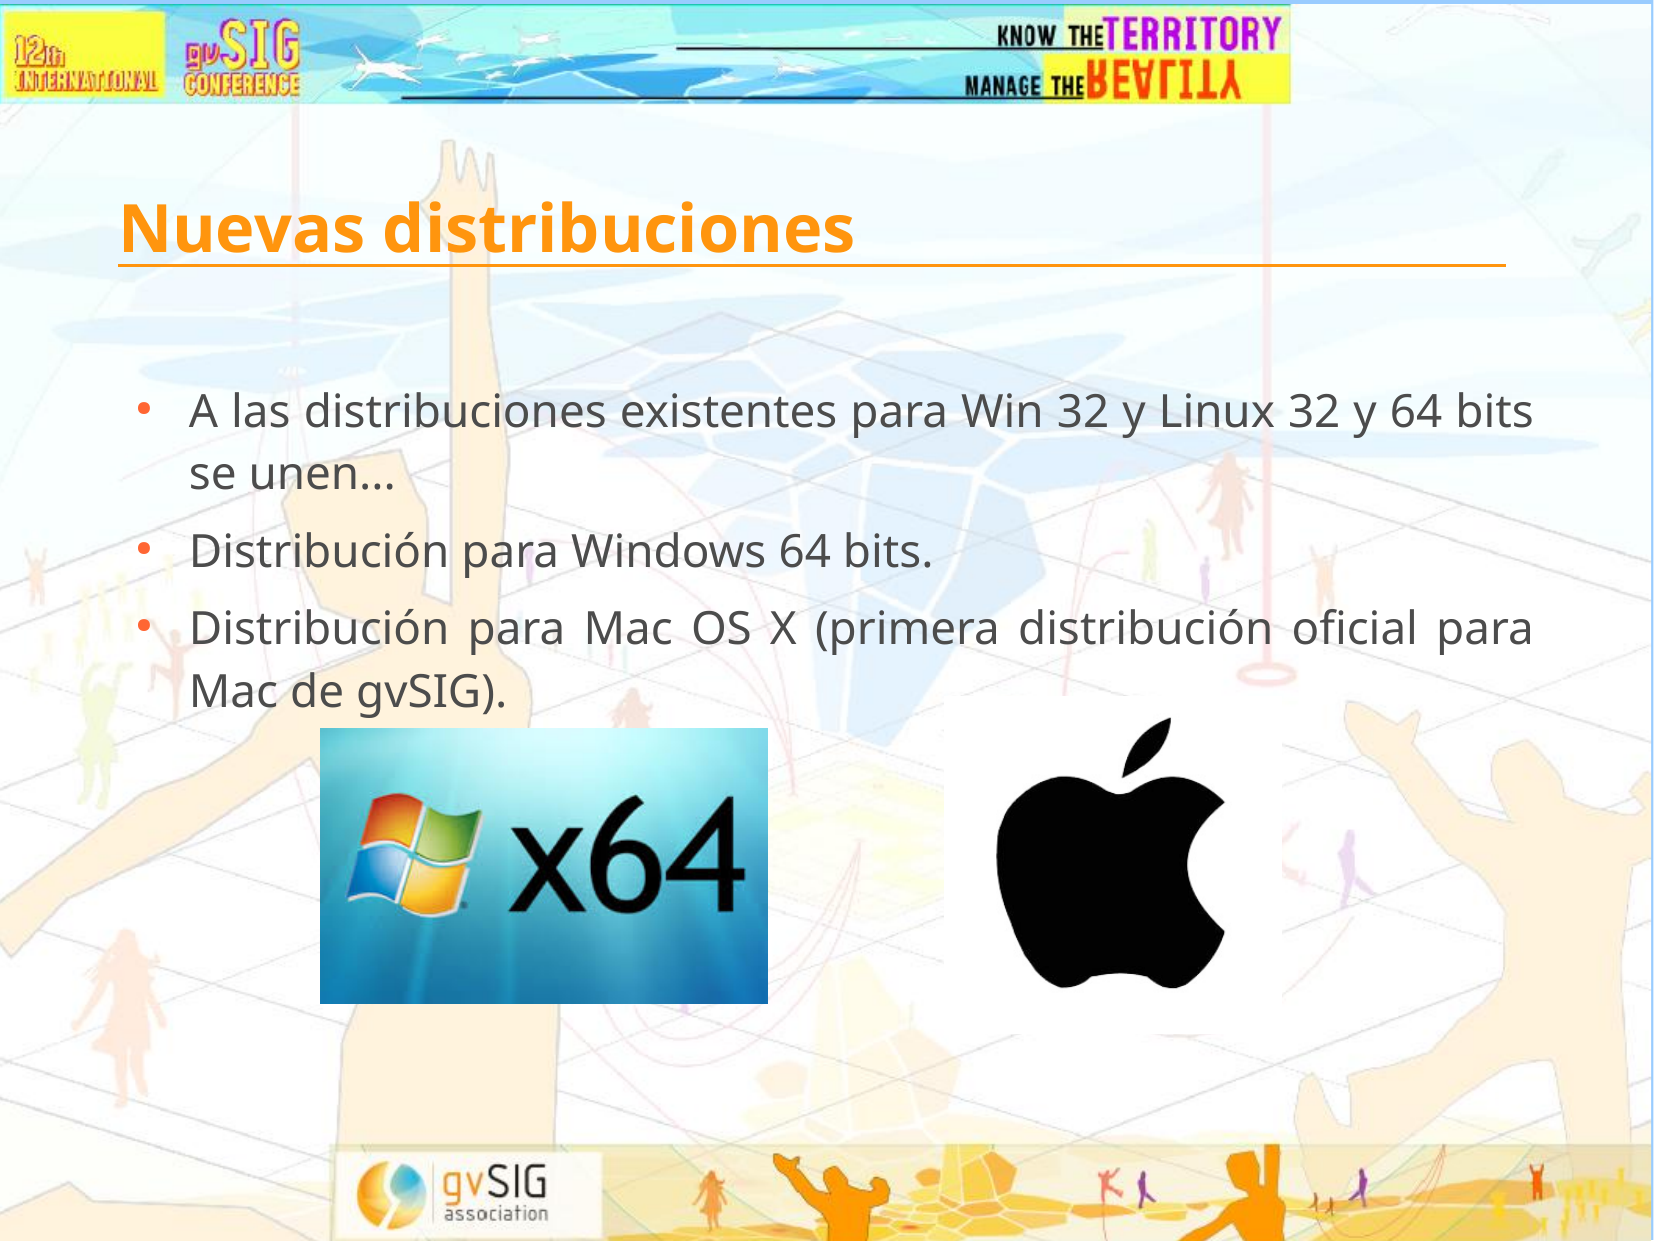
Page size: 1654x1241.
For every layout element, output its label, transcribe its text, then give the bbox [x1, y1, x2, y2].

title Nuevas distribuciones [118, 177, 1607, 276]
list A las distribuciones existentes para Win 32 y Linux 32 y 64 bits se unen... Distribución para Windows 64 bits. Distribución para Mac OS X (primera distribución oficial para Mac de gvSIG). [118, 301, 1536, 667]
picture [0, 4, 1652, 1241]
